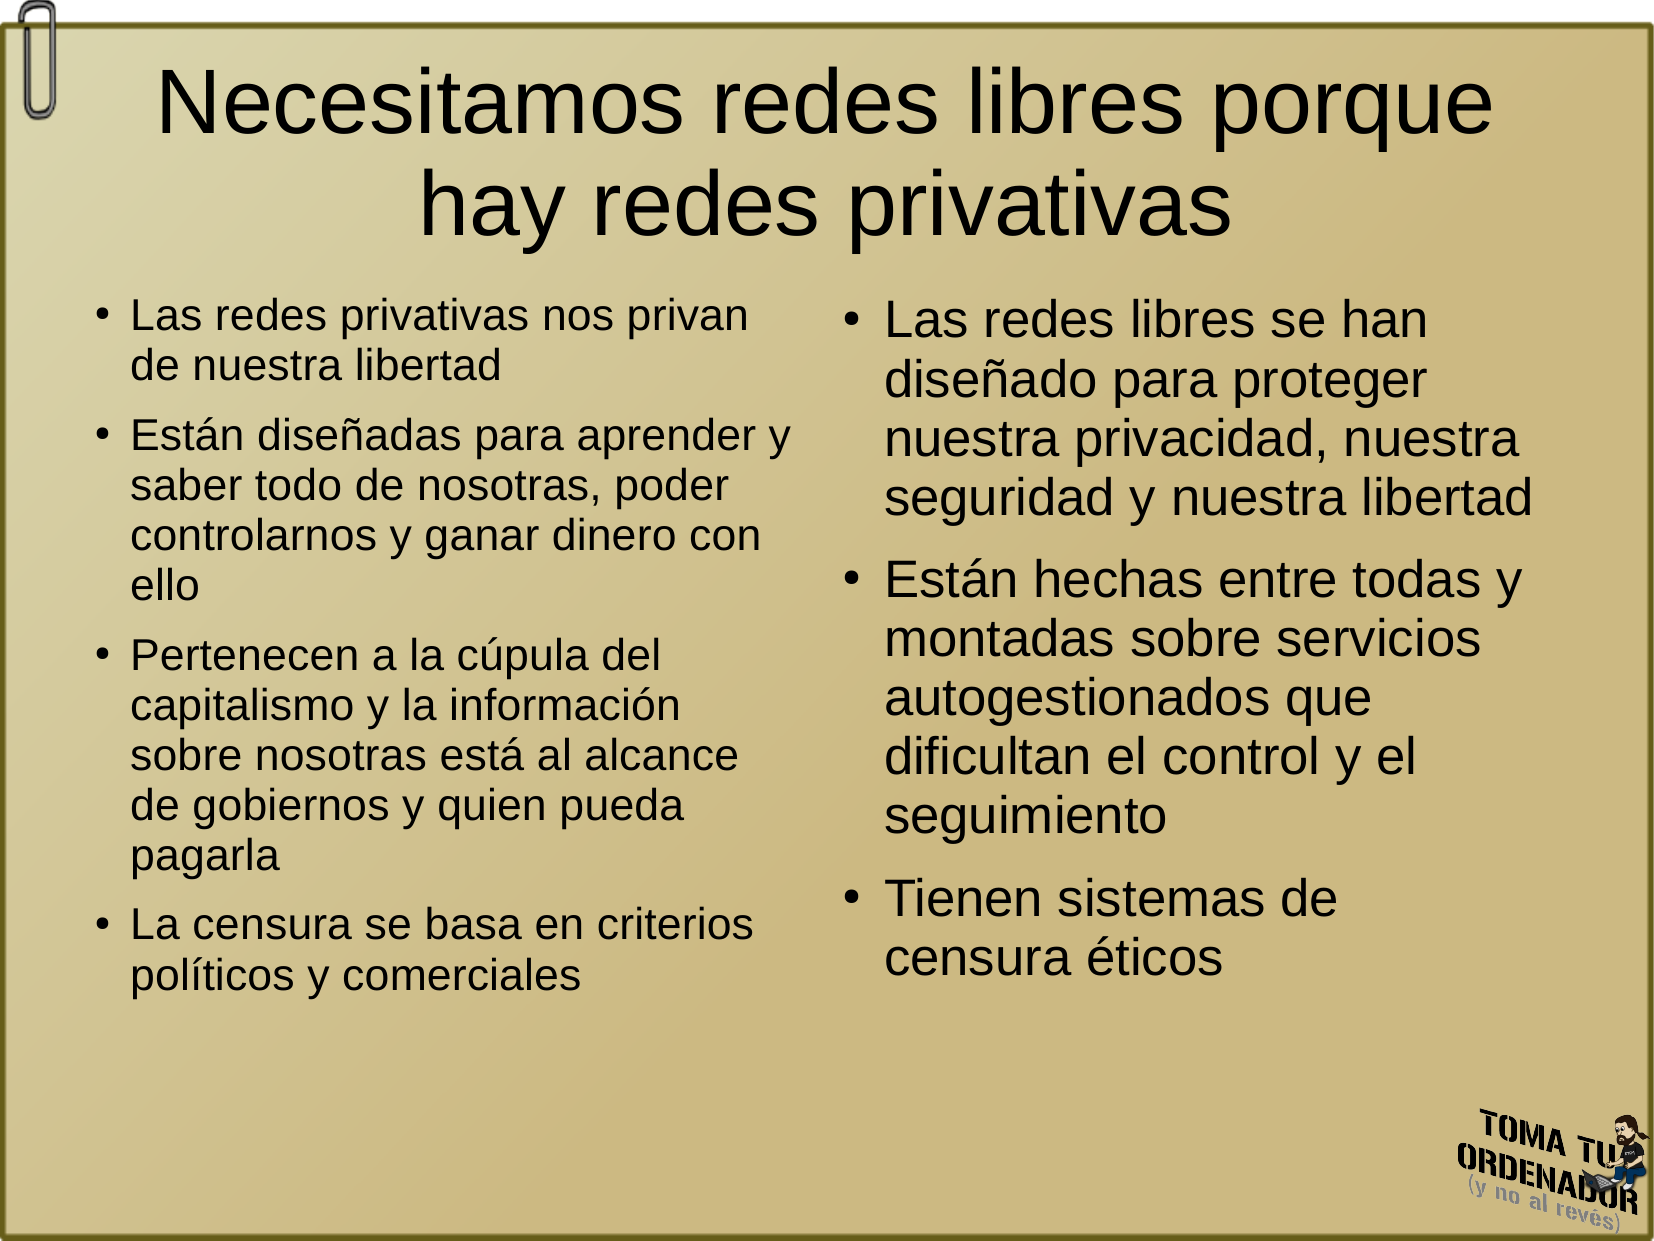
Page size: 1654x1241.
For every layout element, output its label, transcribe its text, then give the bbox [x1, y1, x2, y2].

list Las redes libres se han diseñado para proteger nuestra privacidad, nuestra seguridad y nuestra libertad Están hechas entre todas y montadas sobre servicios autogestionados que dificultan el control y el seguimiento Tienen sistemas de censura éticos [828, 290, 1539, 1010]
picture [0, 0, 1654, 1241]
list Las redes privativas nos privan de nuestra libertad Están diseñadas para aprender y saber todo de nosotras, poder controlarnos y ganar dinero con ello Pertenecen a la cúpula del capitalismo y la información sobre nosotras está al alcance de gobiernos y quien pueda pagarla La censura se basa en criterios políticos y comerciales [82, 290, 793, 1010]
title Necesitamos redes libres porque hay redes privativas [82, 49, 1571, 257]
